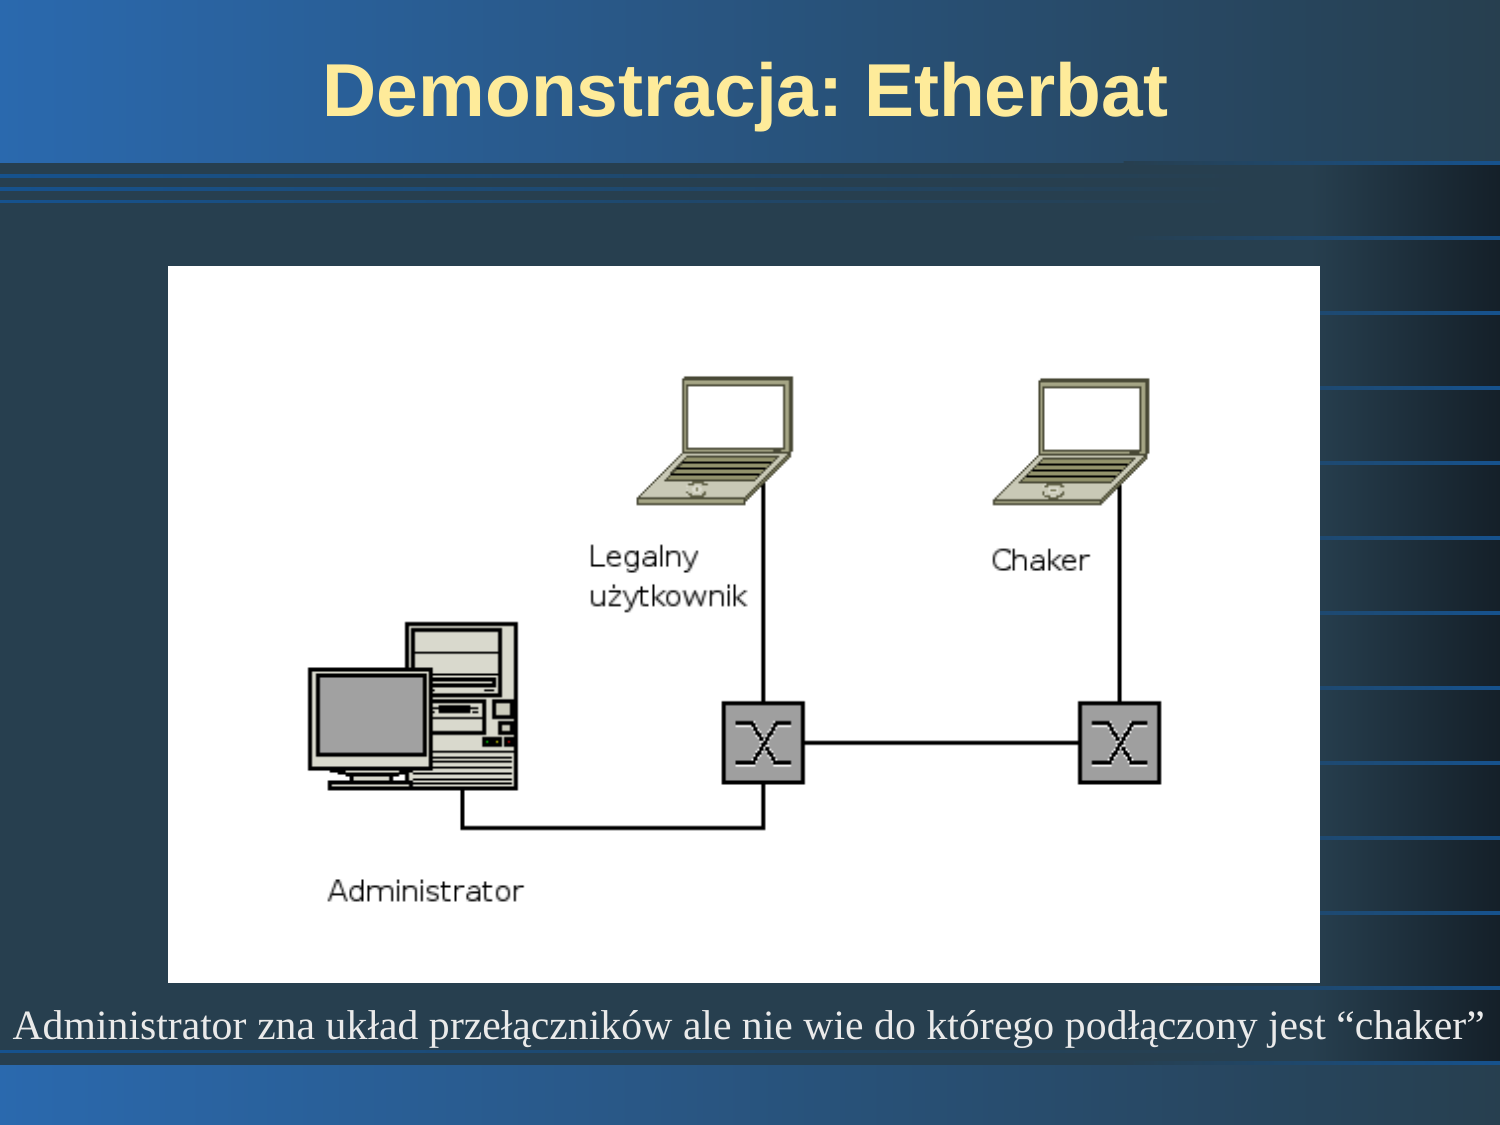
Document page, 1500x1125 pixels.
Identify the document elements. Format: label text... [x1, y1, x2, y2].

text_box Administrator zna układ przełączników ale nie wie do którego podłączony jest “chaker” [12, 999, 1488, 1047]
title Demonstracja: Etherbat [83, 24, 1409, 151]
picture [168, 266, 1320, 983]
